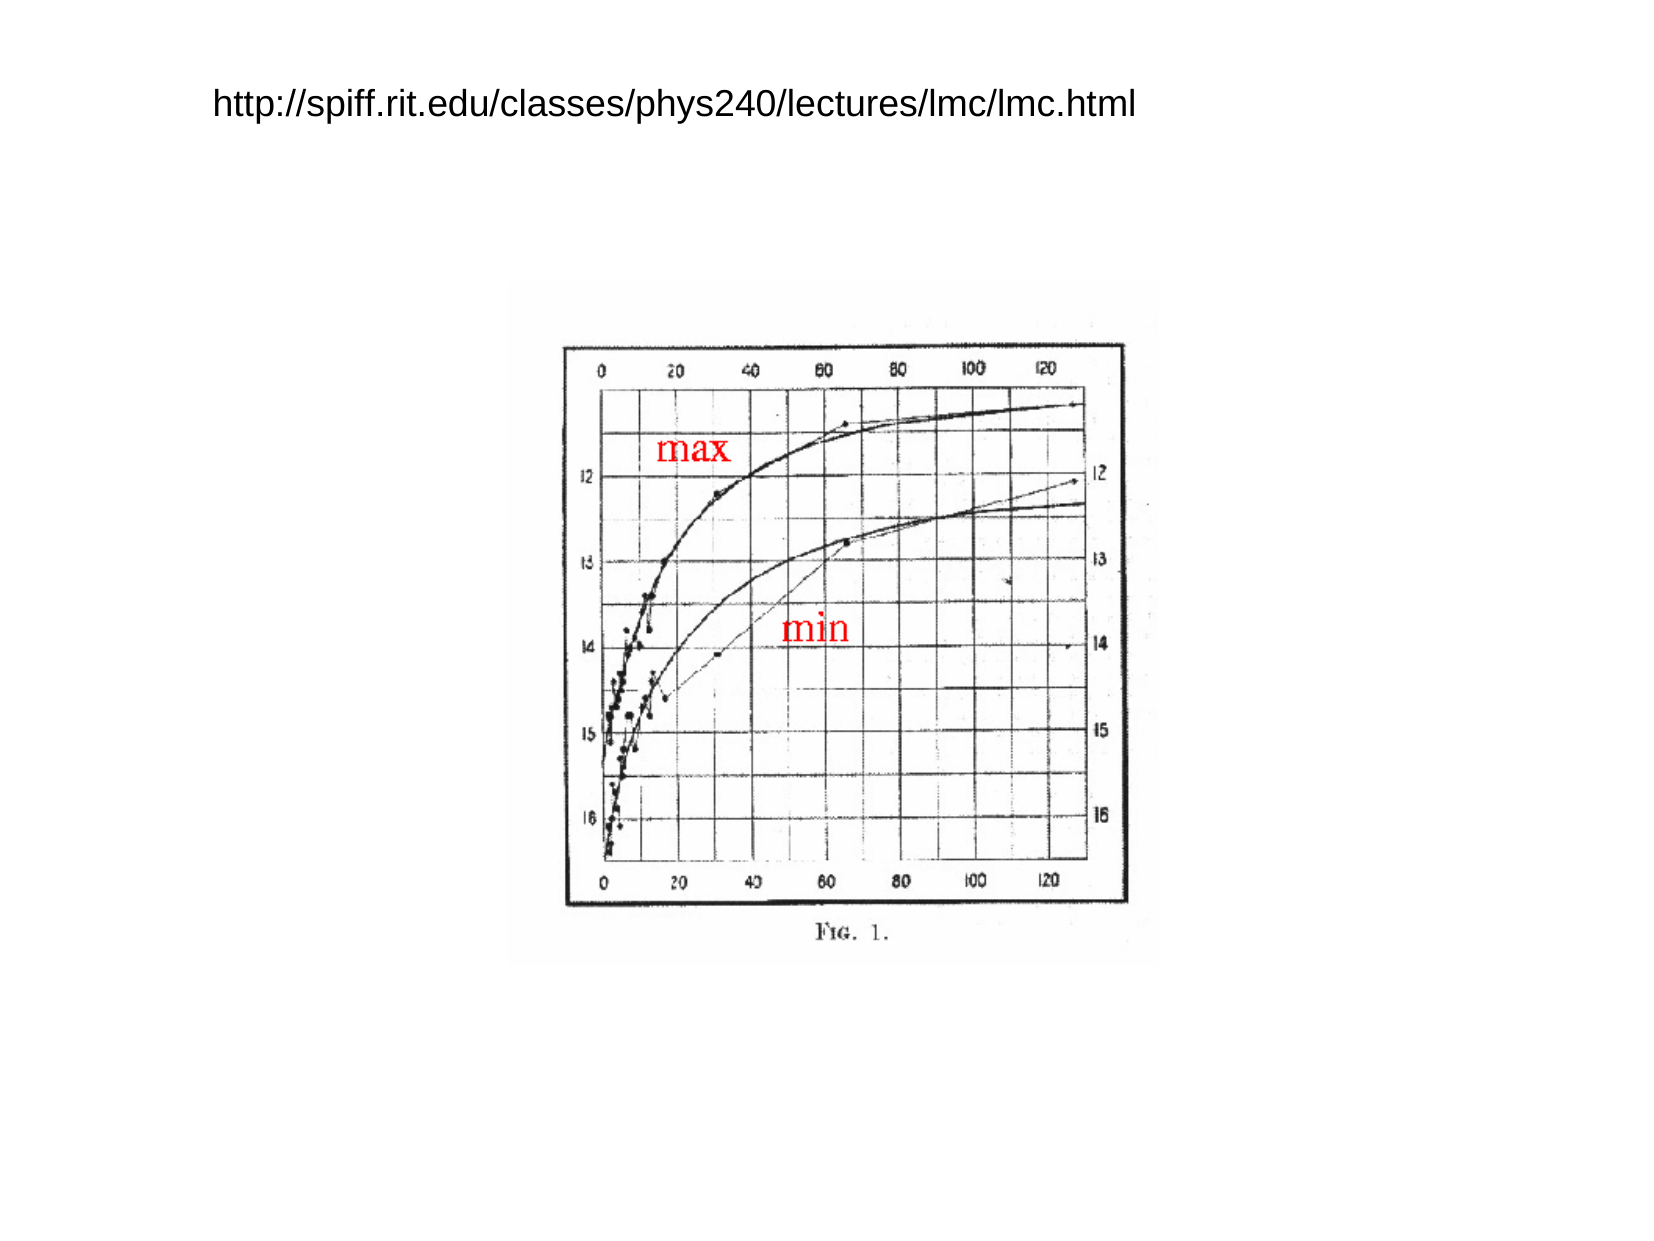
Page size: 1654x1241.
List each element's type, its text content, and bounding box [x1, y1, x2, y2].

picture [492, 266, 1174, 981]
text_box http://spiff.rit.edu/classes/phys240/lectures/lmc/lmc.html [187, 75, 1425, 132]
